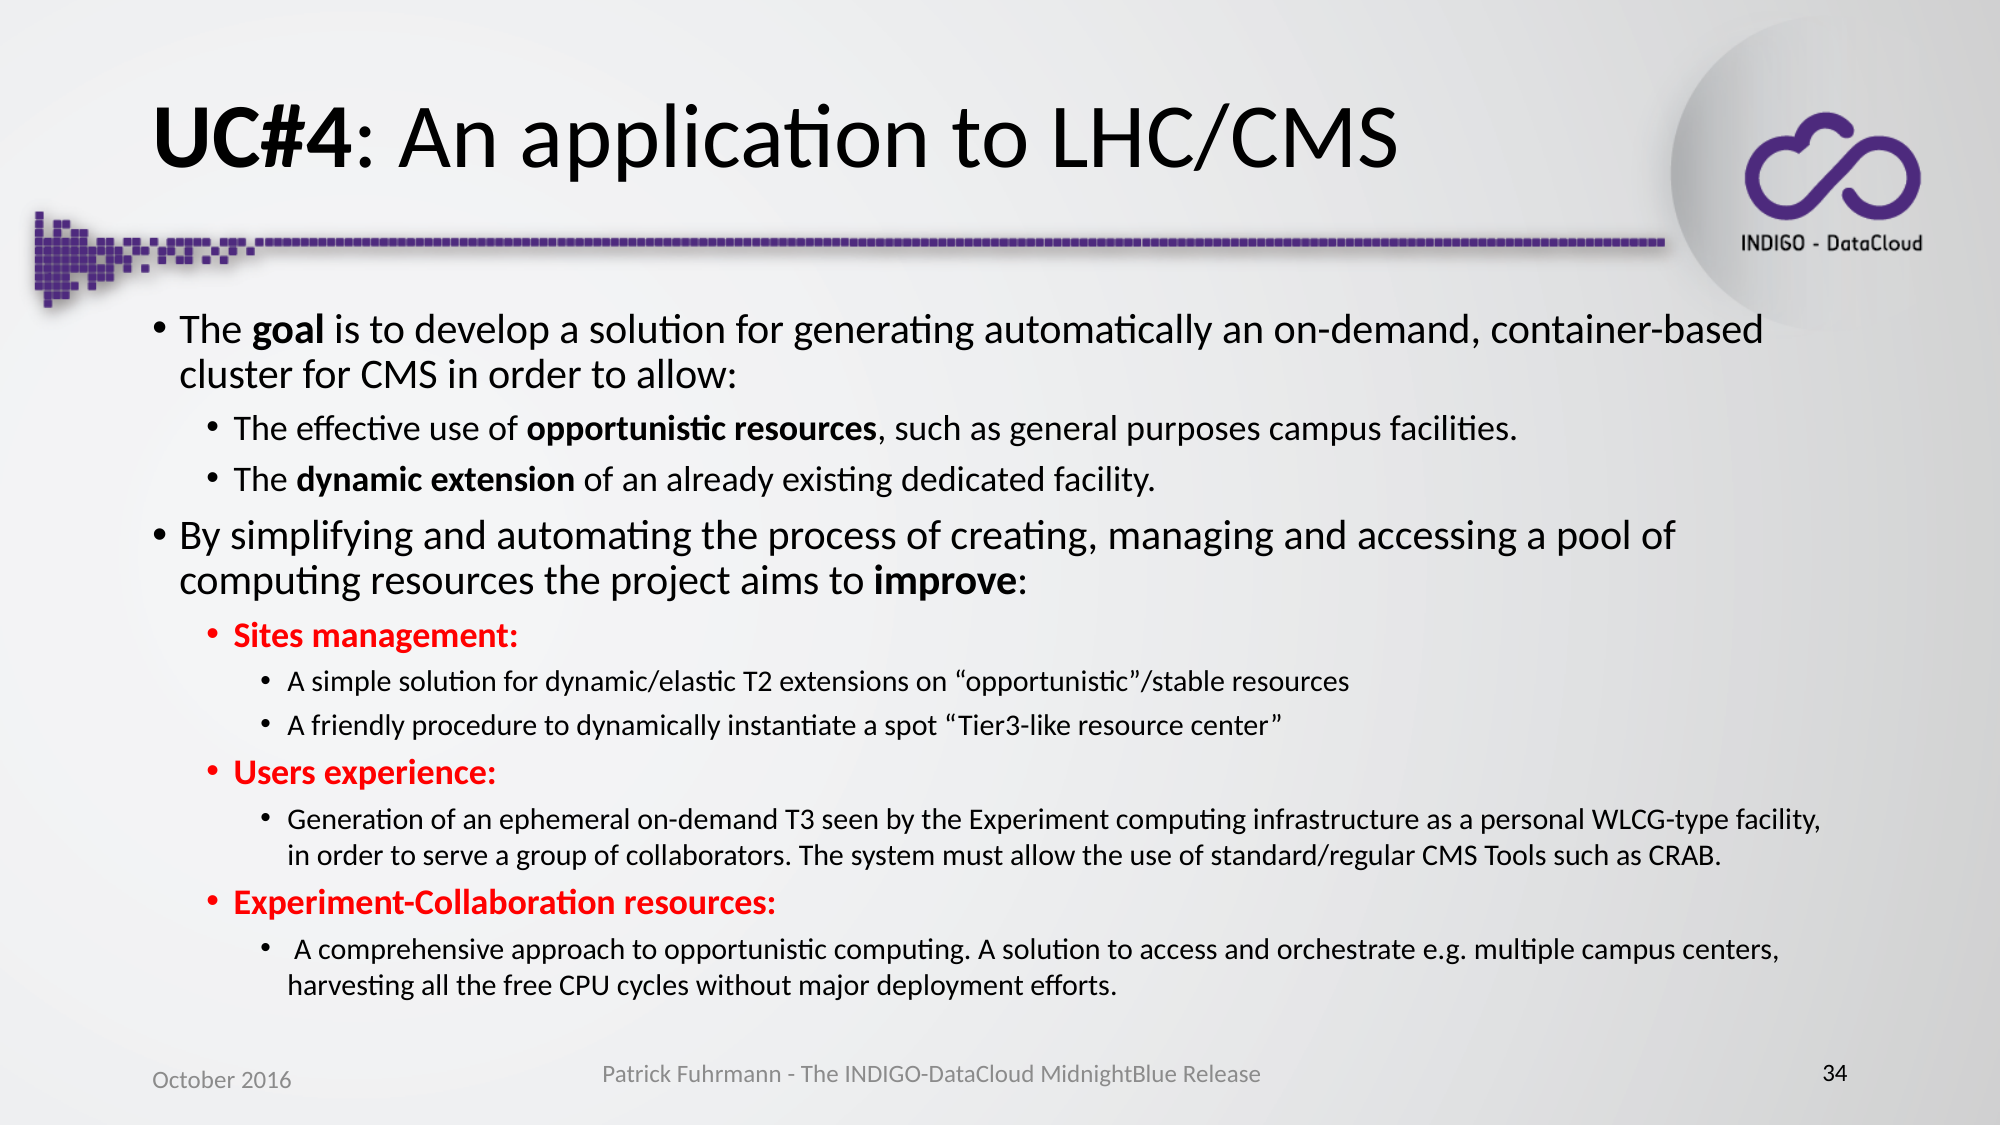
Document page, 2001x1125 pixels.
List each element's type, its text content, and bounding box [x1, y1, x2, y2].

slide_number <number> [1702, 1041, 1863, 1102]
picture [0, 0, 2000, 1125]
list The goal is to develop a solution for generating automatically an on-demand, container-based cluster for CMS in order to allow: The effective use of opportunistic resources, such as general purposes campus facilities. The dynamic extension of an already existing dedicated facility. By simplifying and automating the process of creating, managing and accessing a pool of computing resources the project aims to improve: Sites management: A simple solution for dynamic/elastic T2 extensions on “opportunistic”/stable resources A friendly procedure to dynamically instantiate a spot “Tier3-like resource center” Users experience: Generation of an ephemeral on-demand T3 seen by the Experiment computing infrastructure as a personal WLCG-type facility, in order to serve a group of collaborators. The system must allow the use of standard/regular CMS Tools such as CRAB. Experiment-Collaboration resources: A comprehensive approach to opportunistic computing. A solution to access and orchestrate e.g. multiple campus centers, harvesting all the free CPU cycles without major deployment efforts. [137, 299, 1863, 1014]
slide_number October 2016 [137, 1048, 588, 1109]
title UC#4: An application to LHC/CMS [137, 55, 1863, 221]
footer Patrick Fuhrmann - The INDIGO-DataCloud MidnightBlue Release [587, 1042, 1413, 1103]
